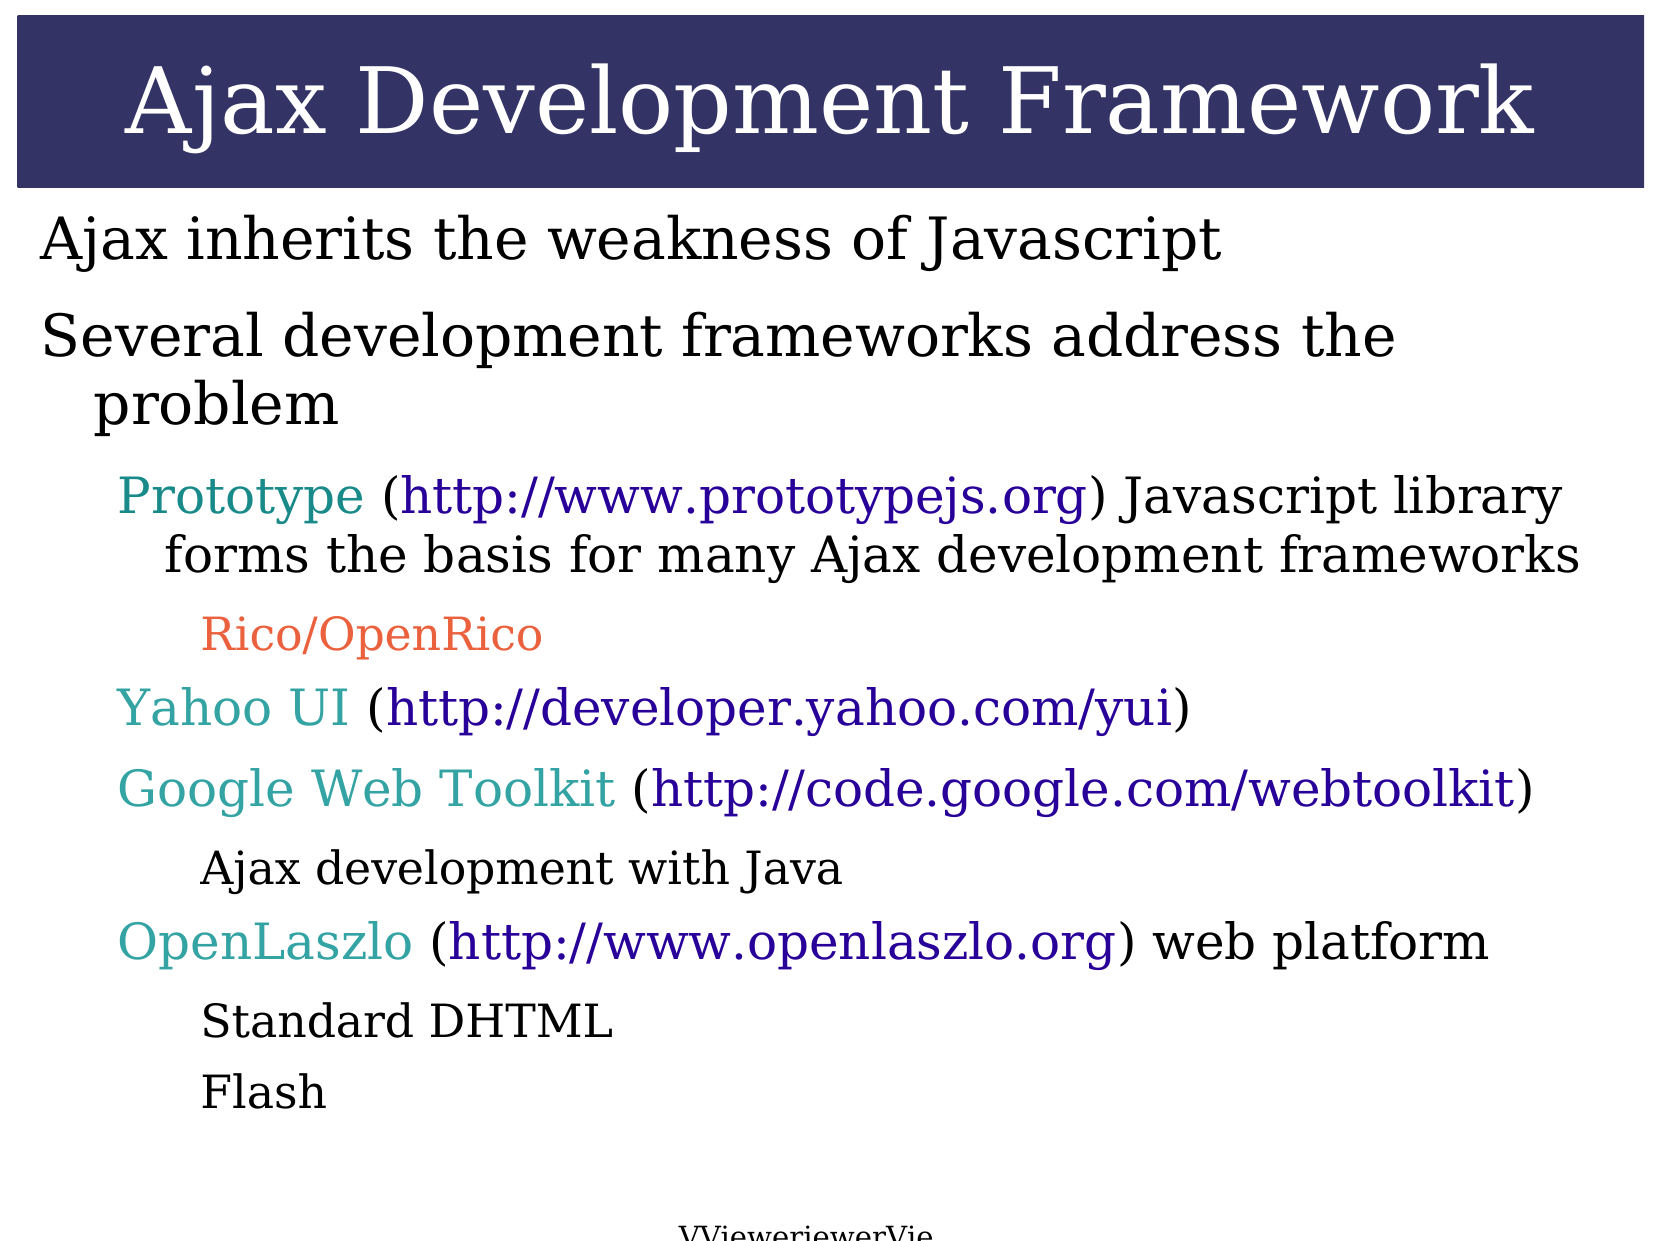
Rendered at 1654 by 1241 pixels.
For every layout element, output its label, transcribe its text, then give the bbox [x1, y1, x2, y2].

list Ajax inherits the weakness of Javascript Several development frameworks address the problem Prototype (http://www.prototypejs.org) Javascript library forms the basis for many Ajax development frameworks Rico/OpenRico Yahoo UI (http://developer.yahoo.com/yui) Google Web Toolkit (http://code.google.com/webtoolkit) Ajax development with Java OpenLaszlo (http://www.openlaszlo.org) web platform Standard DHTML Flash [23, 205, 1621, 1201]
title Ajax Development Framework [17, 15, 1645, 188]
